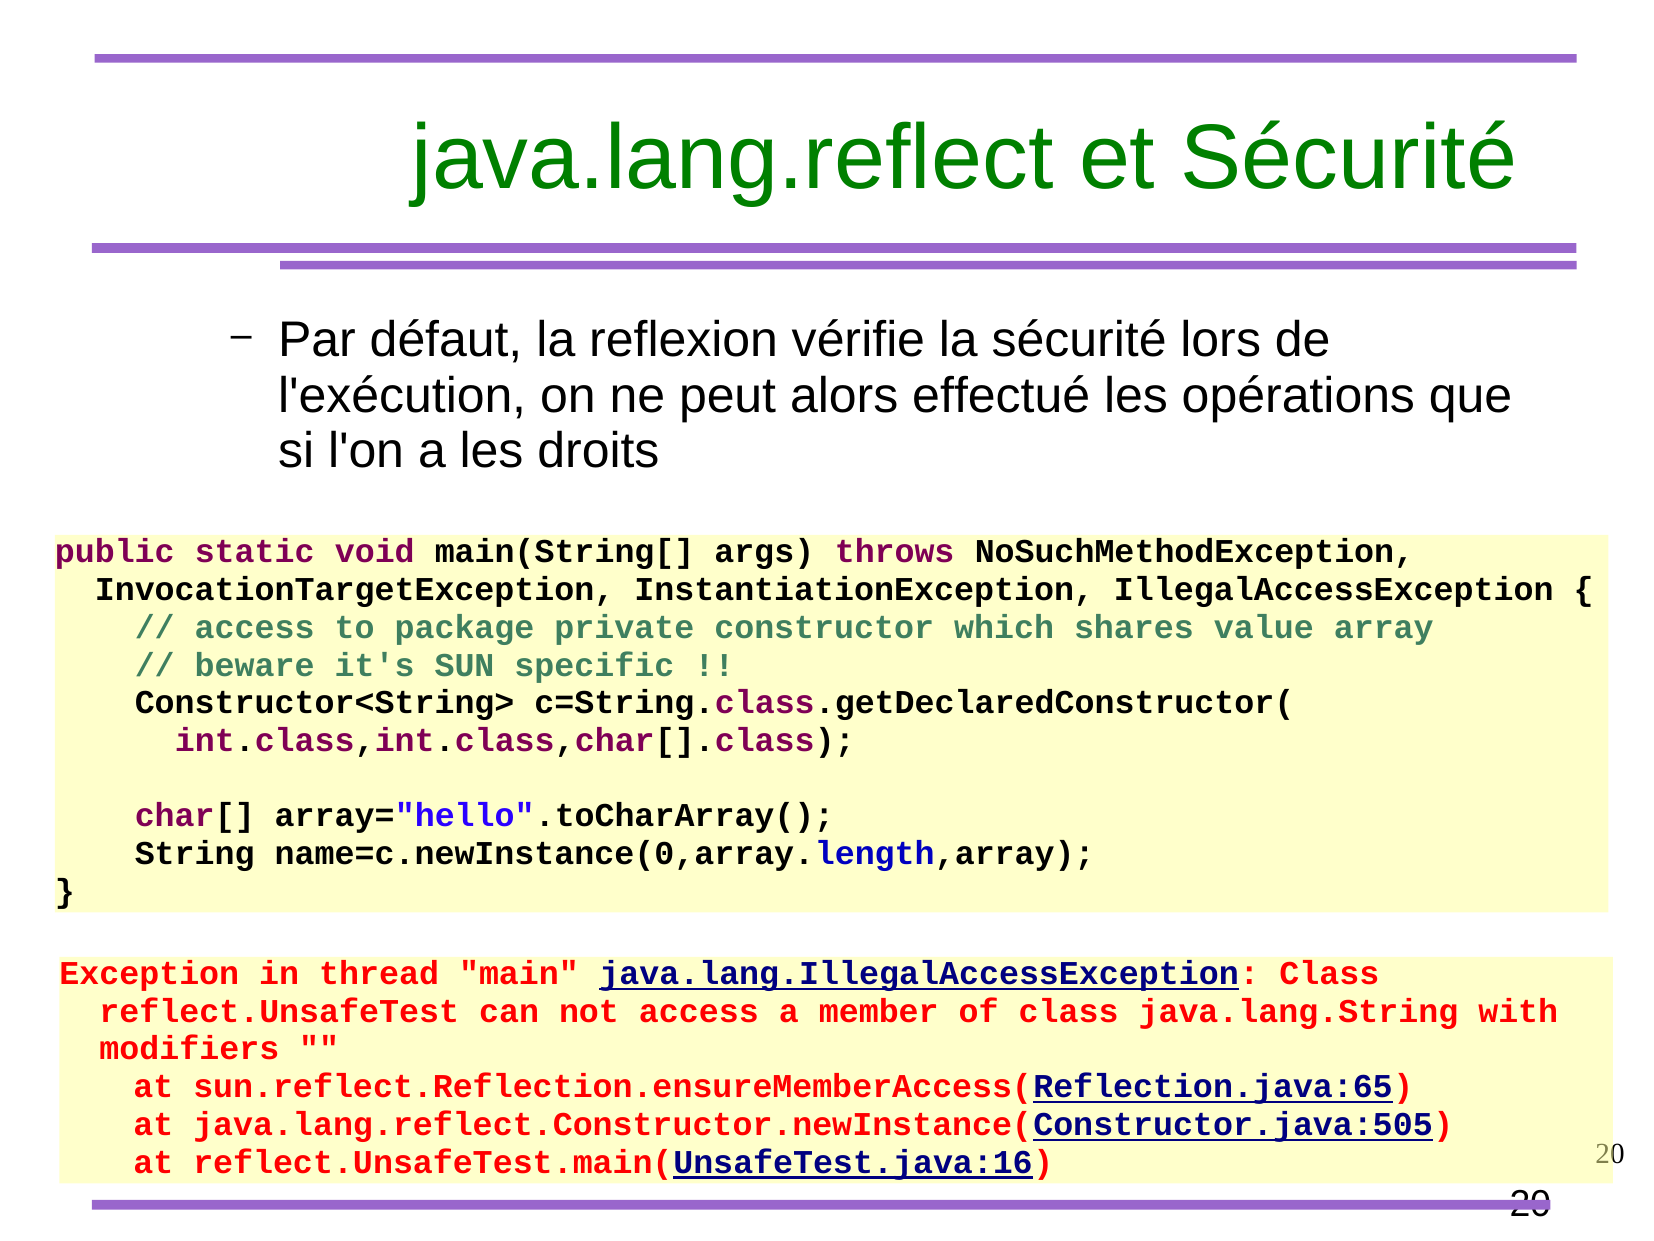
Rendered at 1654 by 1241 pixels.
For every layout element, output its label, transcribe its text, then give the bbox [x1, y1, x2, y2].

text_box <numéro> [1295, 1129, 1640, 1213]
list Par défaut, la reflexion vérifie la sécurité lors de l'exécution, on ne peut alors effectué les opérations que si l'on a les droits [121, 303, 1534, 533]
text_box Exception in thread "main" java.lang.IllegalAccessException: Class reflect.UnsafeTest can not access a member of class java.lang.String with modifiers "" at sun.reflect.Reflection.ensureMemberAccess(Reflection.java:65) at java.lang.reflect.Constructor.newInstance(Constructor.java:505) at reflect.UnsafeTest.main(UnsafeTest.java:16) [59, 956, 1613, 1184]
text_box public static void main(String[] args) throws NoSuchMethodException, InvocationTargetException, InstantiationException, IllegalAccessException { // access to package private constructor which shares value array // beware it's SUN specific !! Constructor<String> c=String.class.getDeclaredConstructor( int.class,int.class,char[].class); char[] array="hello".toCharArray(); String name=c.newInstance(0,array.length,array); } [54, 534, 1609, 913]
title java.lang.reflect et Sécurité [121, 42, 1534, 265]
